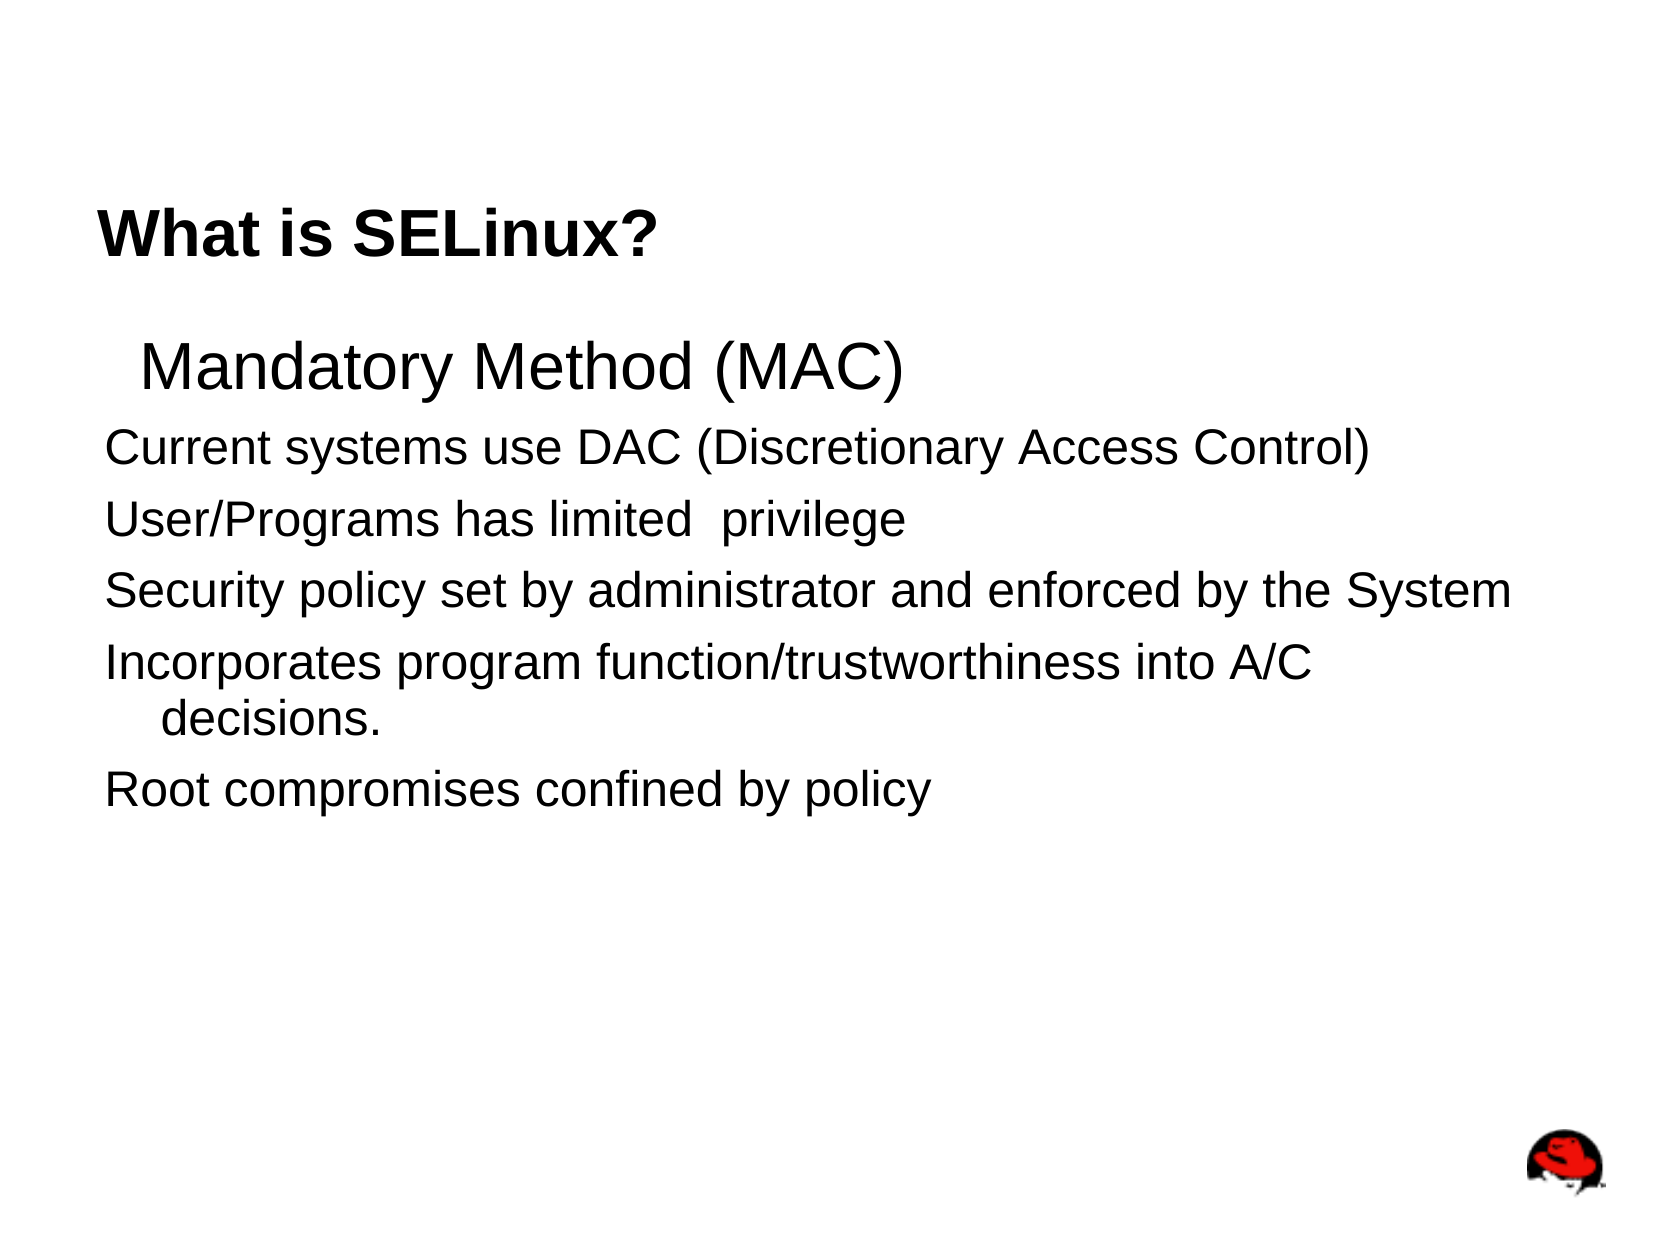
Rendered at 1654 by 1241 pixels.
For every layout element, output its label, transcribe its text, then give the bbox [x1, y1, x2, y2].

list Mandatory Method (MAC) Current systems use DAC (Discretionary Access Control) User/Programs has limited privilege Security policy set by administrator and enforced by the System Incorporates program function/trustworthiness into A/C decisions. Root compromises confined by policy [104, 329, 1516, 1062]
picture [1527, 1129, 1606, 1207]
title What is SELinux? [79, 159, 1485, 308]
